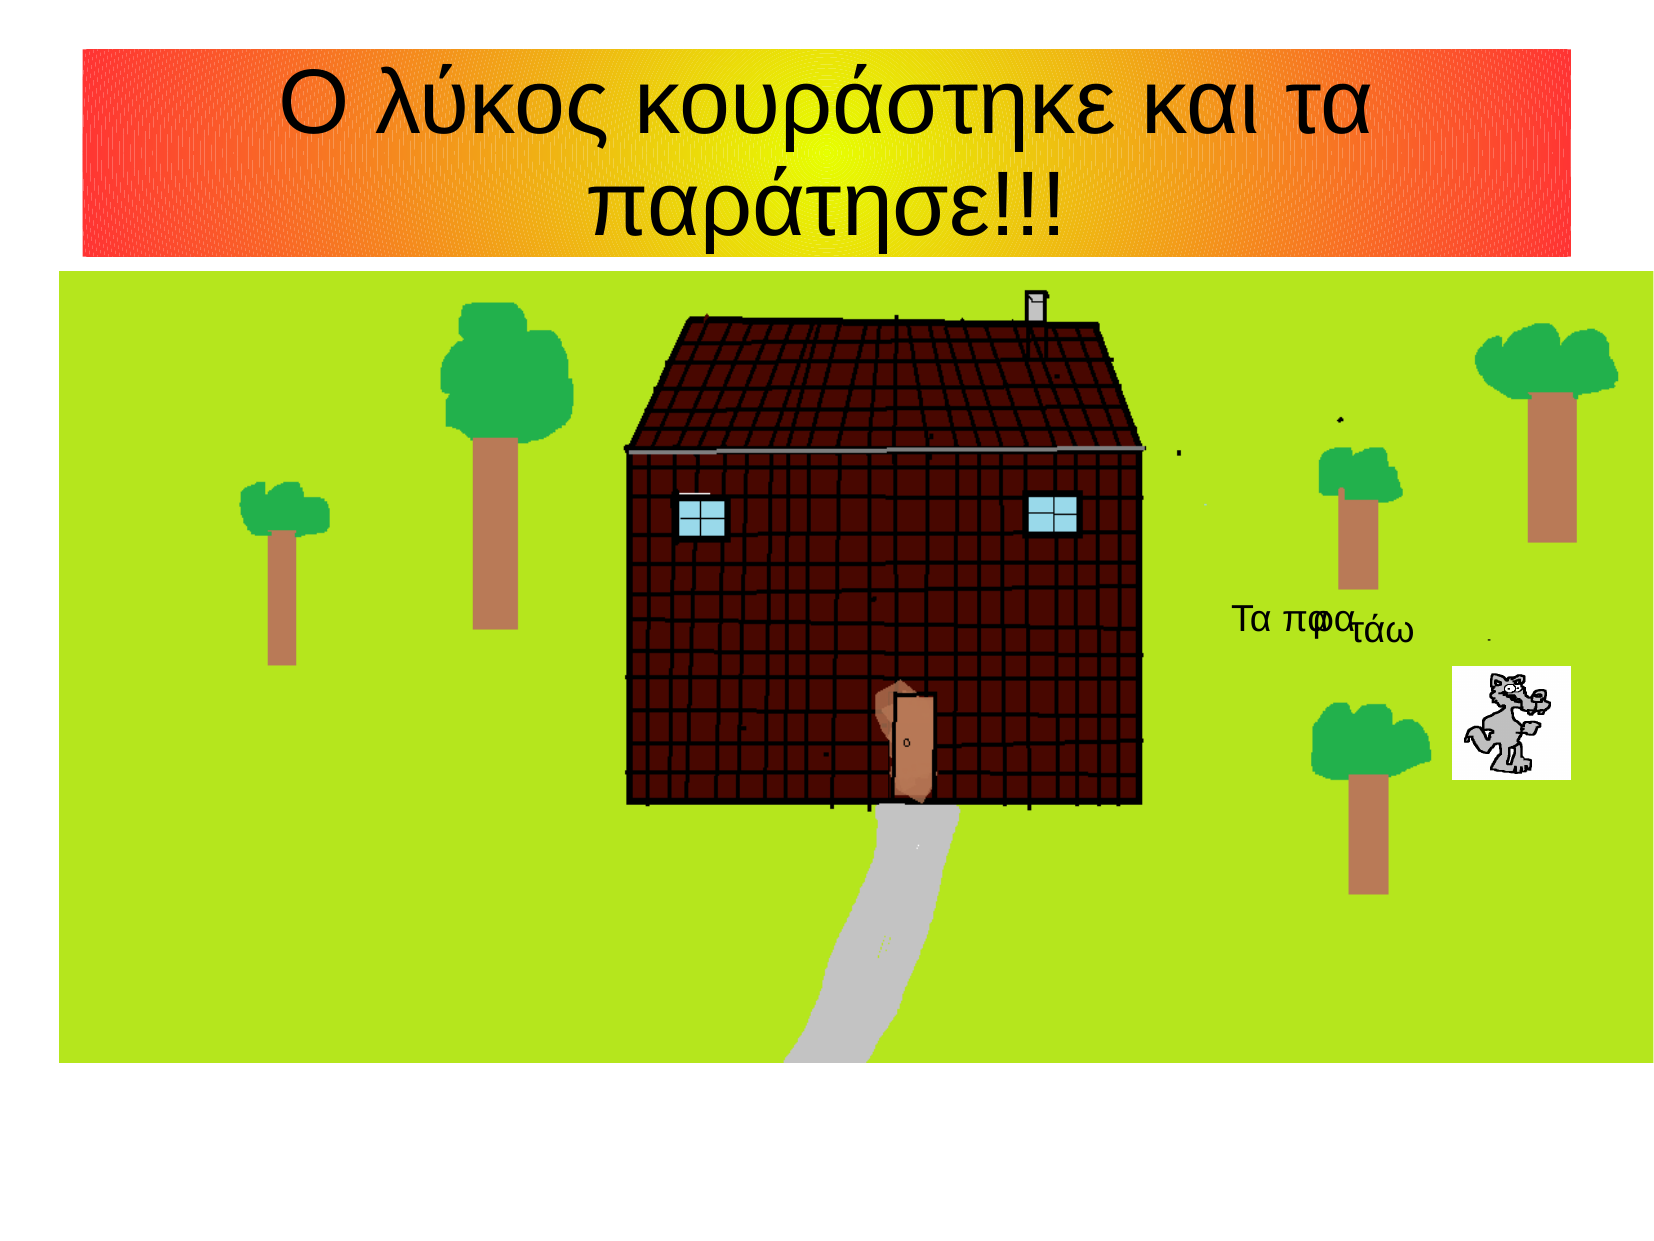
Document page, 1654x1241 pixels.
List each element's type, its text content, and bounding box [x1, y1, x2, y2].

text_box τάω [1334, 601, 1430, 659]
title Ο λύκος κουράστηκε και τα παράτησε!!! [82, 49, 1571, 257]
text_box Τα πα [1394, 590, 1548, 662]
picture [59, 271, 1654, 1063]
text_box ρα [1192, 590, 1394, 709]
